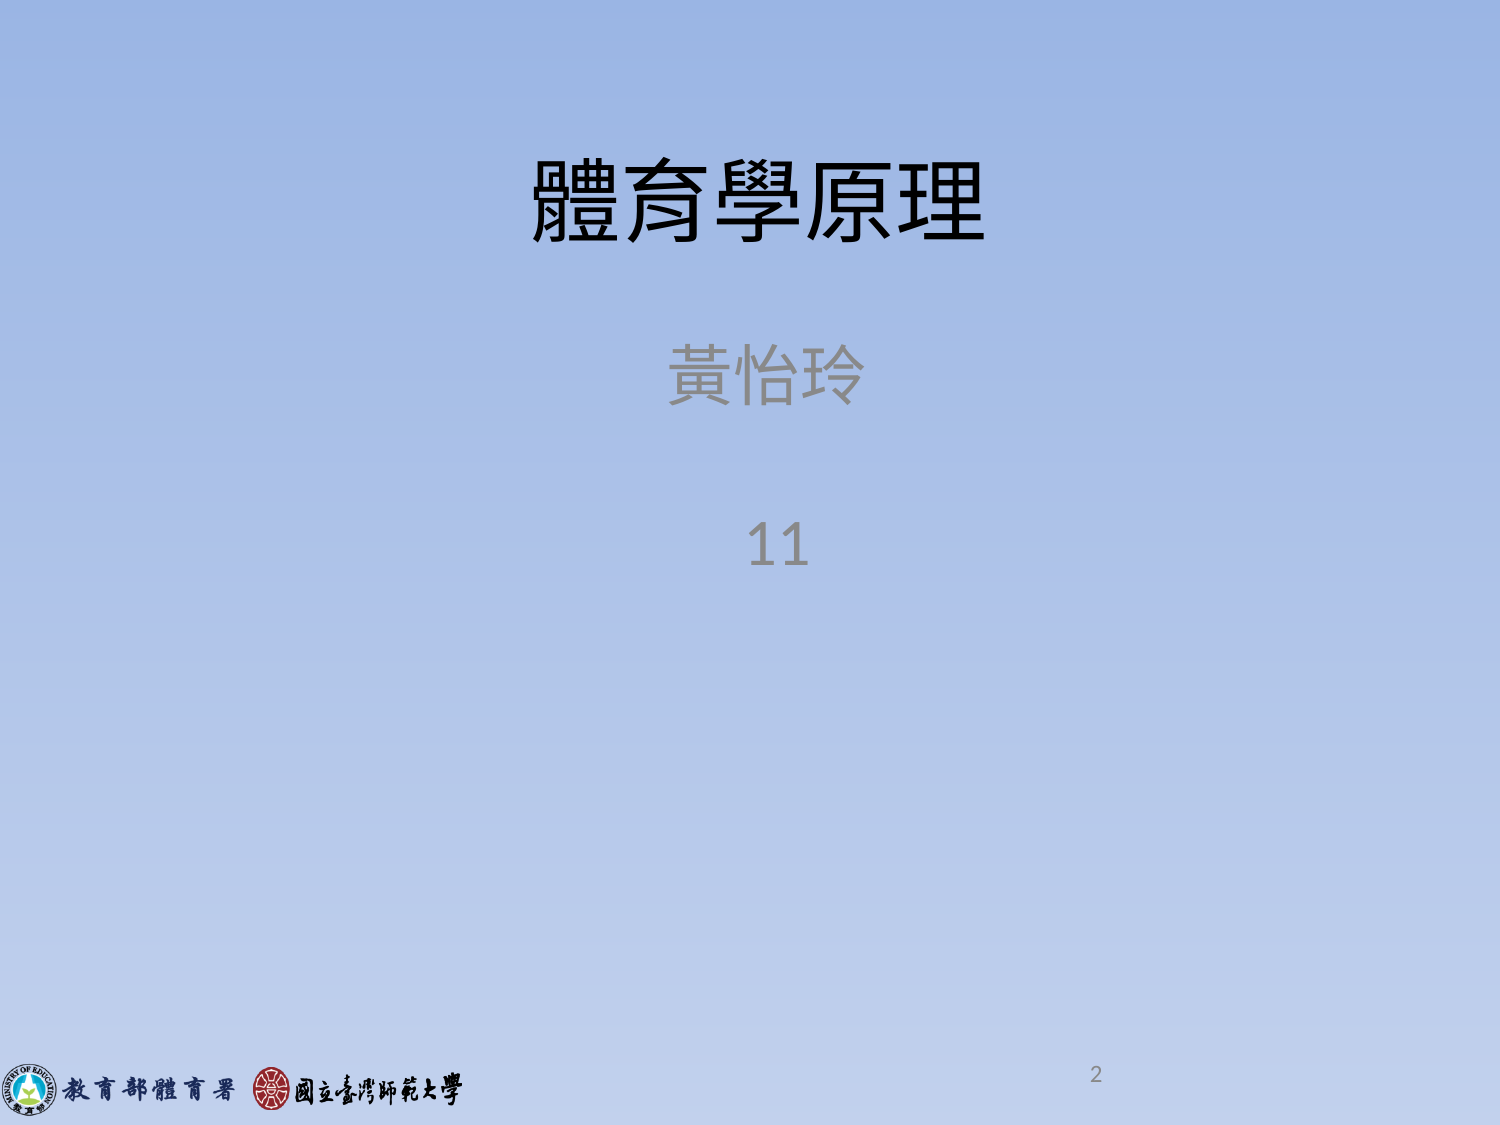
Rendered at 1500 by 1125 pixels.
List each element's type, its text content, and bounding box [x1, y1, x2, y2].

picture [0, 1051, 243, 1125]
title 體育學原理 [121, 78, 1397, 320]
text_box [1074, 1042, 1426, 1103]
subtitle 黃怡玲 [242, 326, 1293, 433]
text_box 11 [251, 491, 1302, 598]
picture [253, 1067, 462, 1110]
